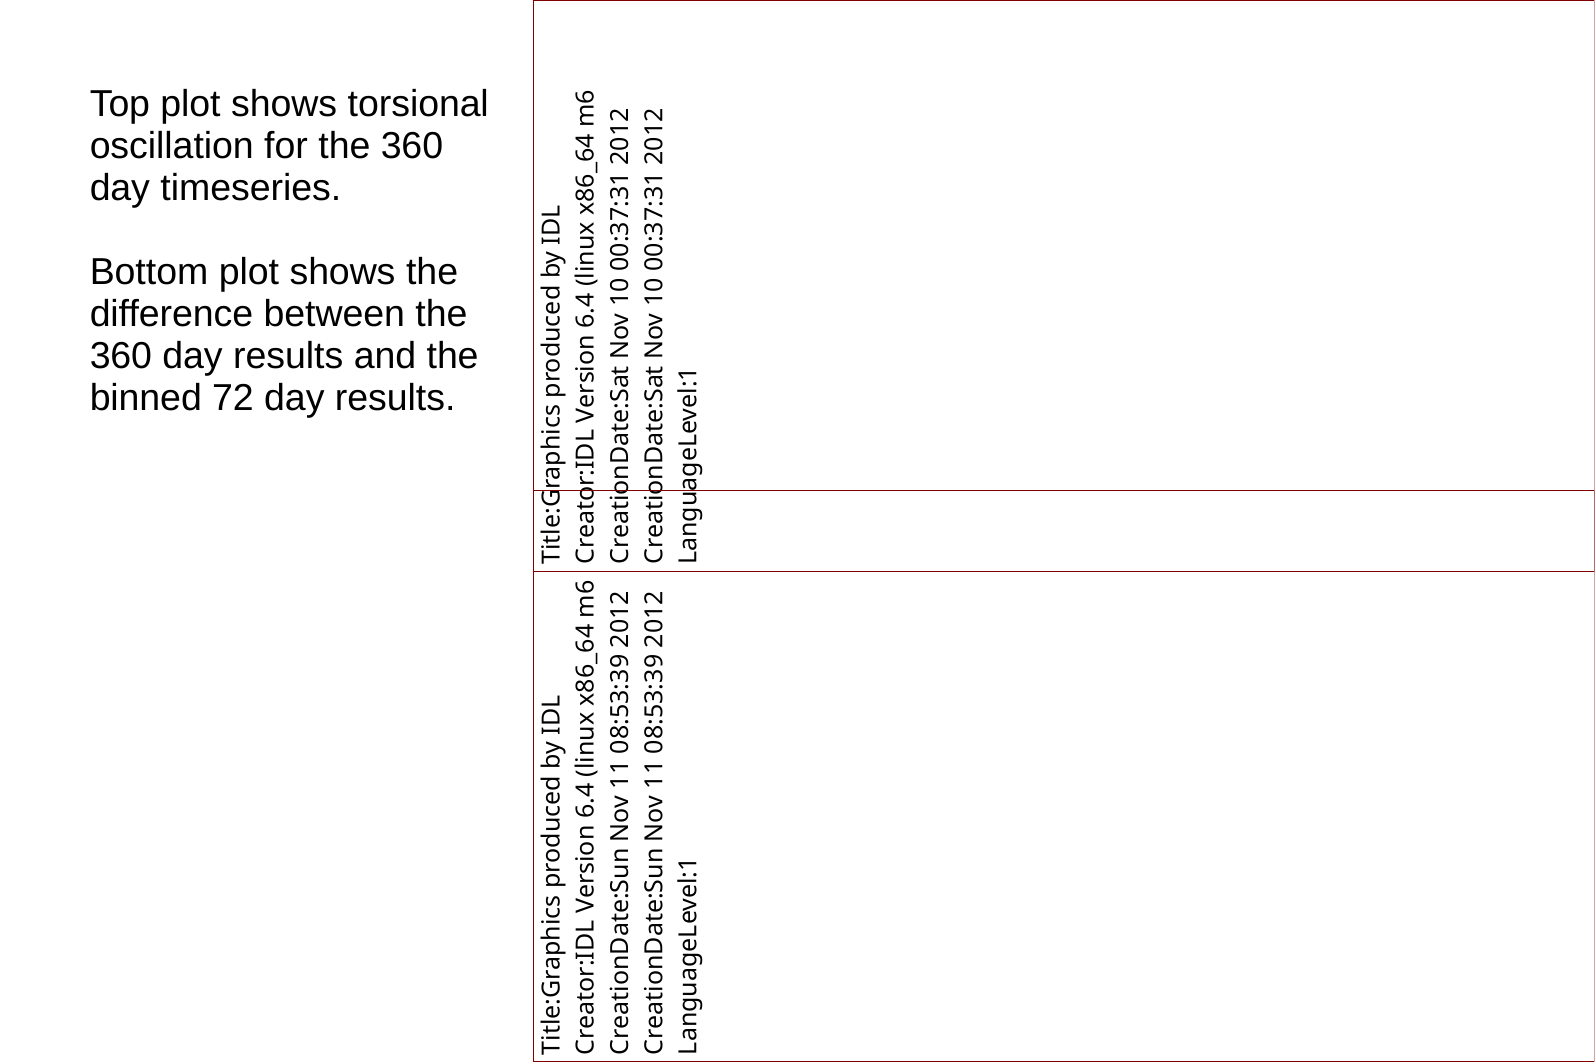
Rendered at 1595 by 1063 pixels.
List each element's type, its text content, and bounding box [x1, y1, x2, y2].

text_box Top plot shows torsional oscillation for the 360 day timeseries. Bottom plot shows the difference between the 360 day results and the binned 72 day results. [75, 75, 526, 426]
picture [531, 0, 1595, 1063]
